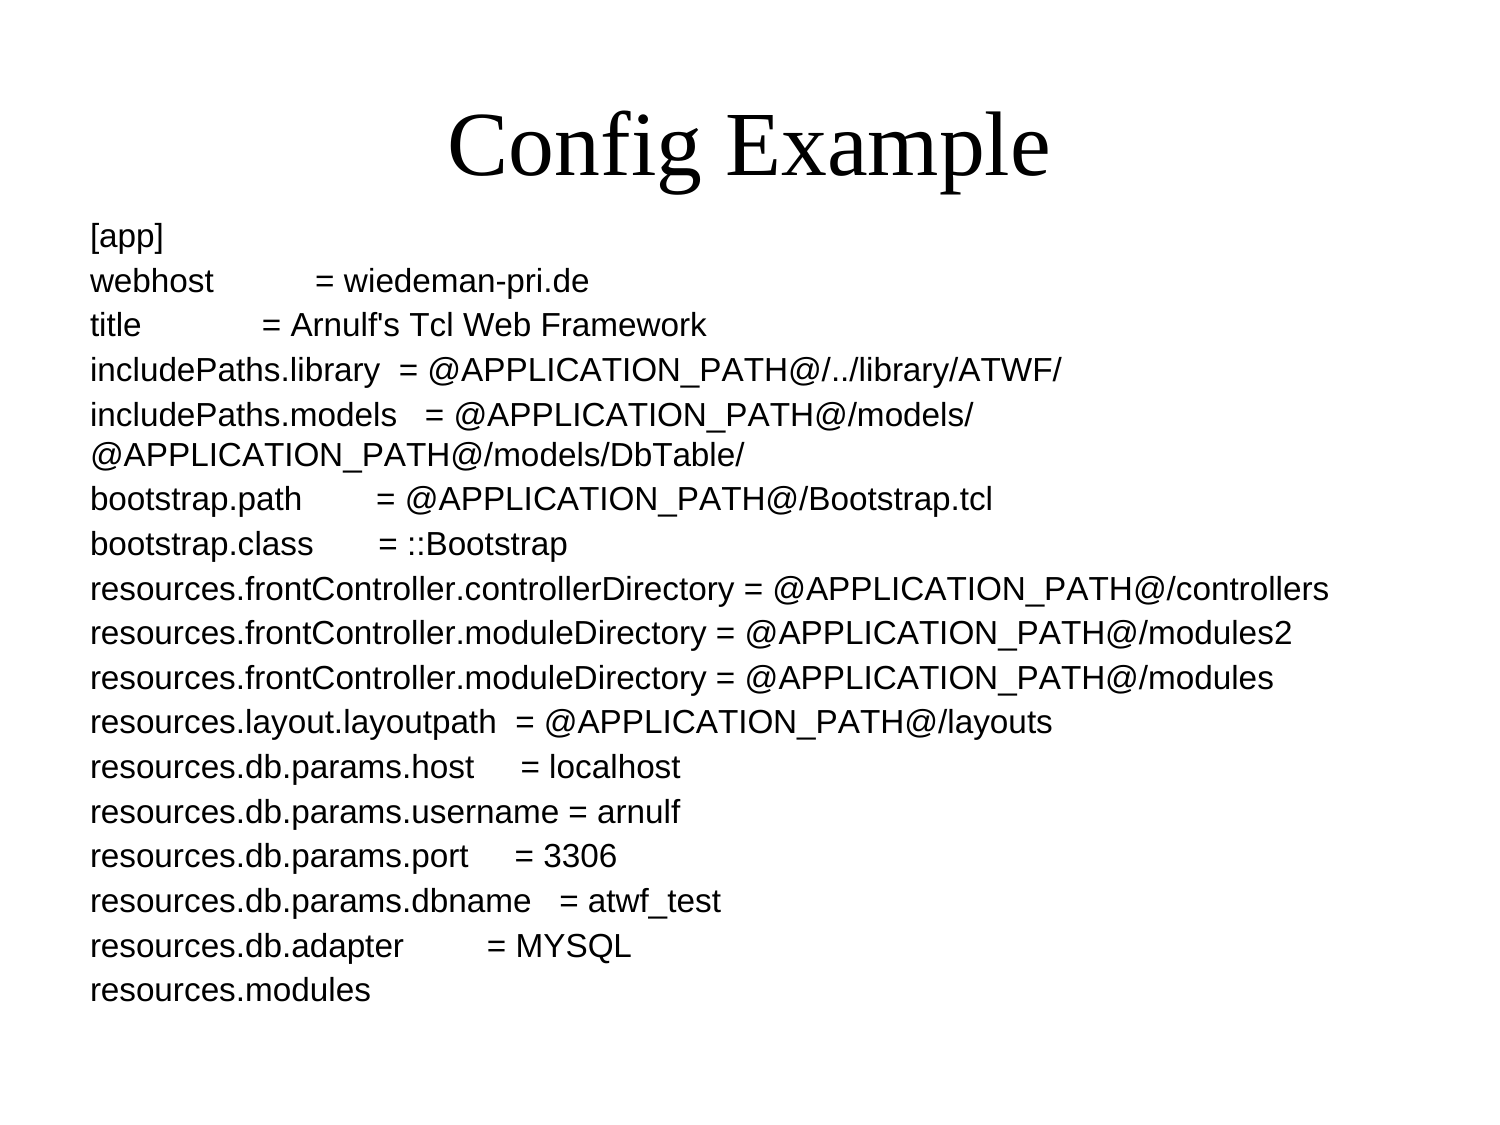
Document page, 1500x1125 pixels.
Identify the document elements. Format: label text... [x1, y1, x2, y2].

text_box [app] webhost = wiedeman-pri.de title = Arnulf's Tcl Web Framework includePaths.library = @APPLICATION_PATH@/../library/ATWF/ includePaths.models = @APPLICATION_PATH@/models/ @APPLICATION_PATH@/models/DbTable/ bootstrap.path = @APPLICATION_PATH@/Bootstrap.tcl bootstrap.class = ::Bootstrap resources.frontController.controllerDirectory = @APPLICATION_PATH@/controllers resources.frontController.moduleDirectory = @APPLICATION_PATH@/modules2 resources.frontController.moduleDirectory = @APPLICATION_PATH@/modules resources.layout.layoutpath = @APPLICATION_PATH@/layouts resources.db.params.host = localhost resources.db.params.username = arnulf resources.db.params.port = 3306 resources.db.params.dbname = atwf_test resources.db.adapter = MYSQL resources.modules [75, 206, 1426, 1034]
text_box Config Example‏ [75, 45, 1426, 206]
